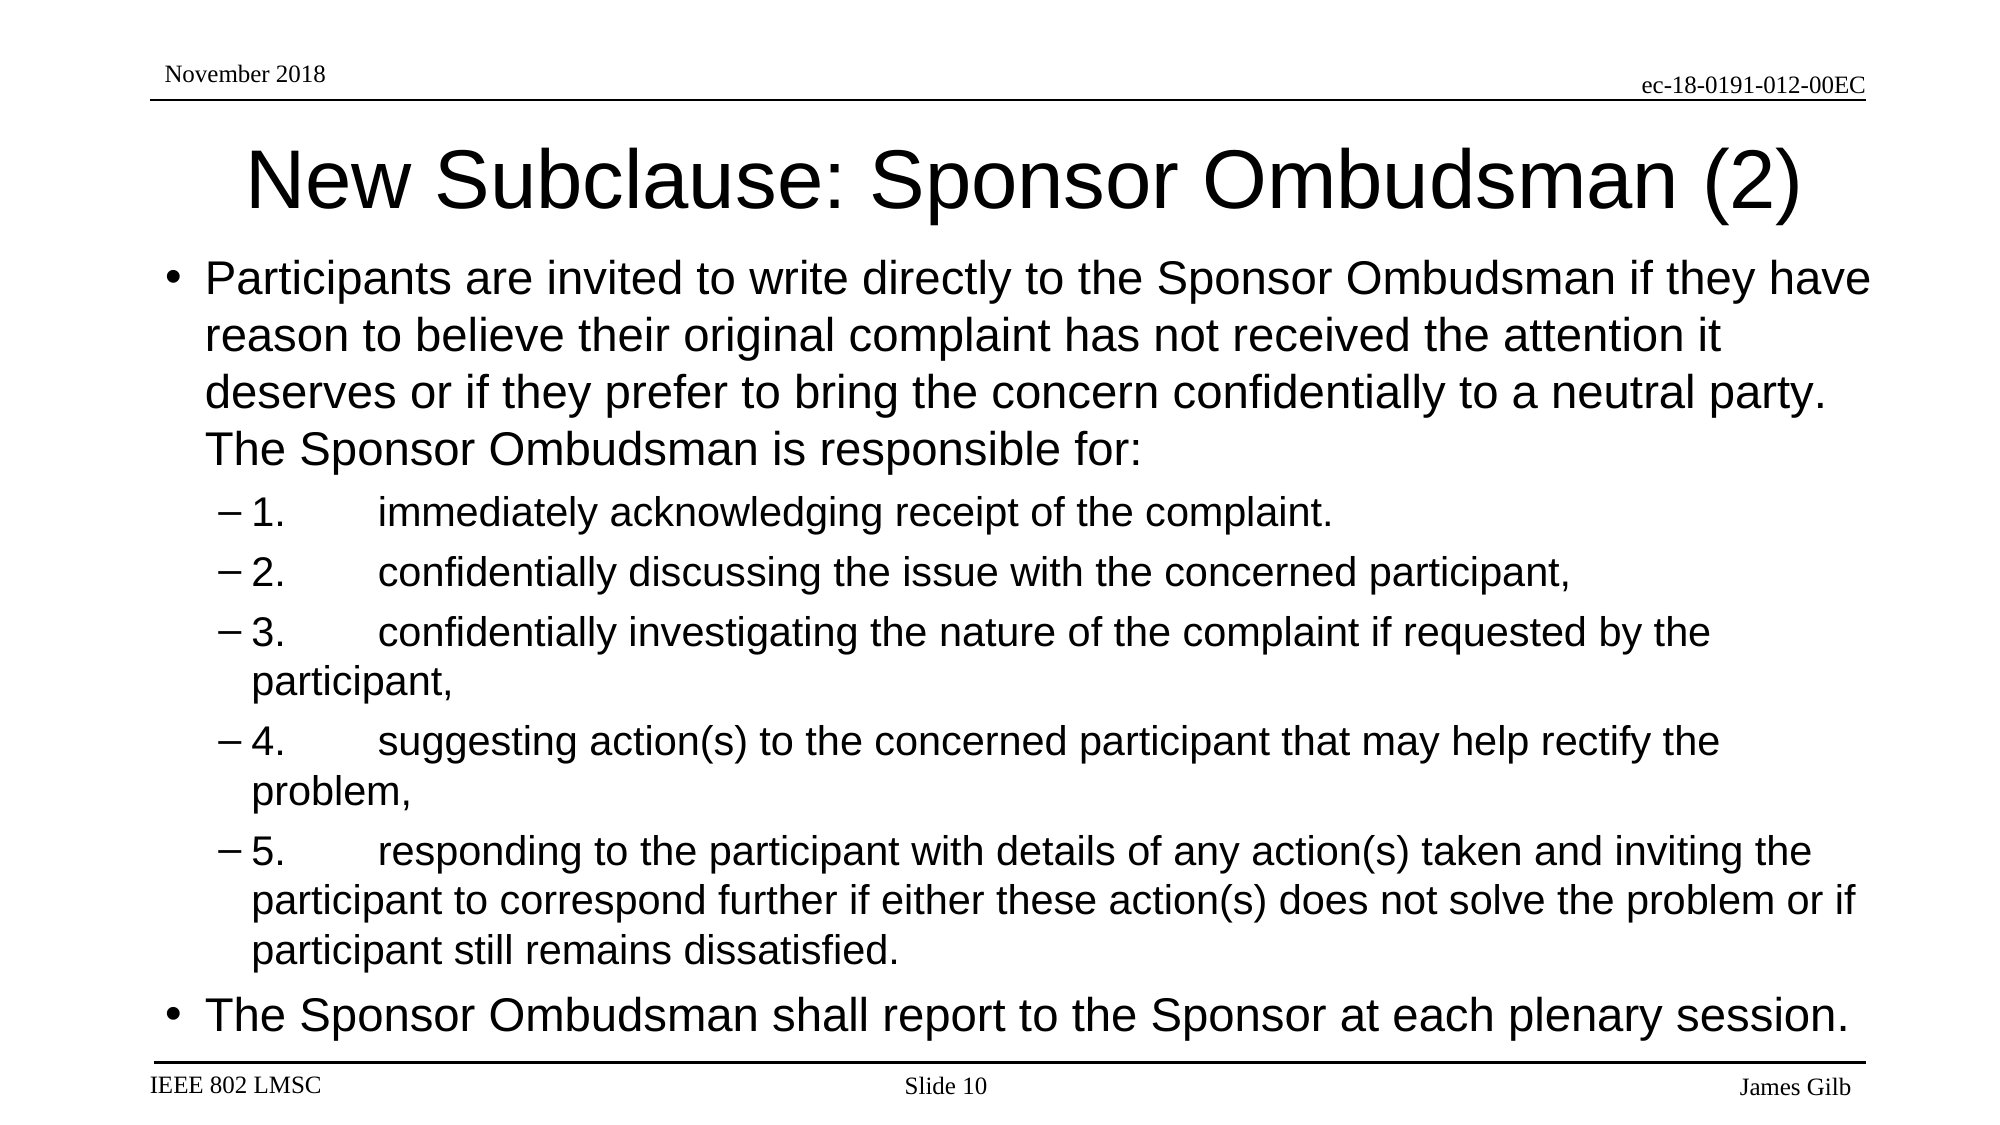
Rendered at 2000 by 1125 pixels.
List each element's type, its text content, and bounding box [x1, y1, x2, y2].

title New Subclause: Sponsor Ombudsman (2) [149, 112, 1900, 238]
list Participants are invited to write directly to the Sponsor Ombudsman if they have reason to believe their original complaint has not received the attention it deserves or if they prefer to bring the concern confidentially to a neutral party. The Sponsor Ombudsman is responsible for: 1. immediately acknowledging receipt of the complaint. 2. confidentially discussing the issue with the concerned participant, 3. confidentially investigating the nature of the complaint if requested by the participant, 4. suggesting action(s) to the concerned participant that may help rectify the problem, 5. responding to the participant with details of any action(s) taken and inviting the participant to correspond further if either these action(s) does not solve the problem or if participant still remains dissatisfied. The Sponsor Ombudsman shall report to the Sponsor at each plenary session. [149, 239, 1900, 1051]
